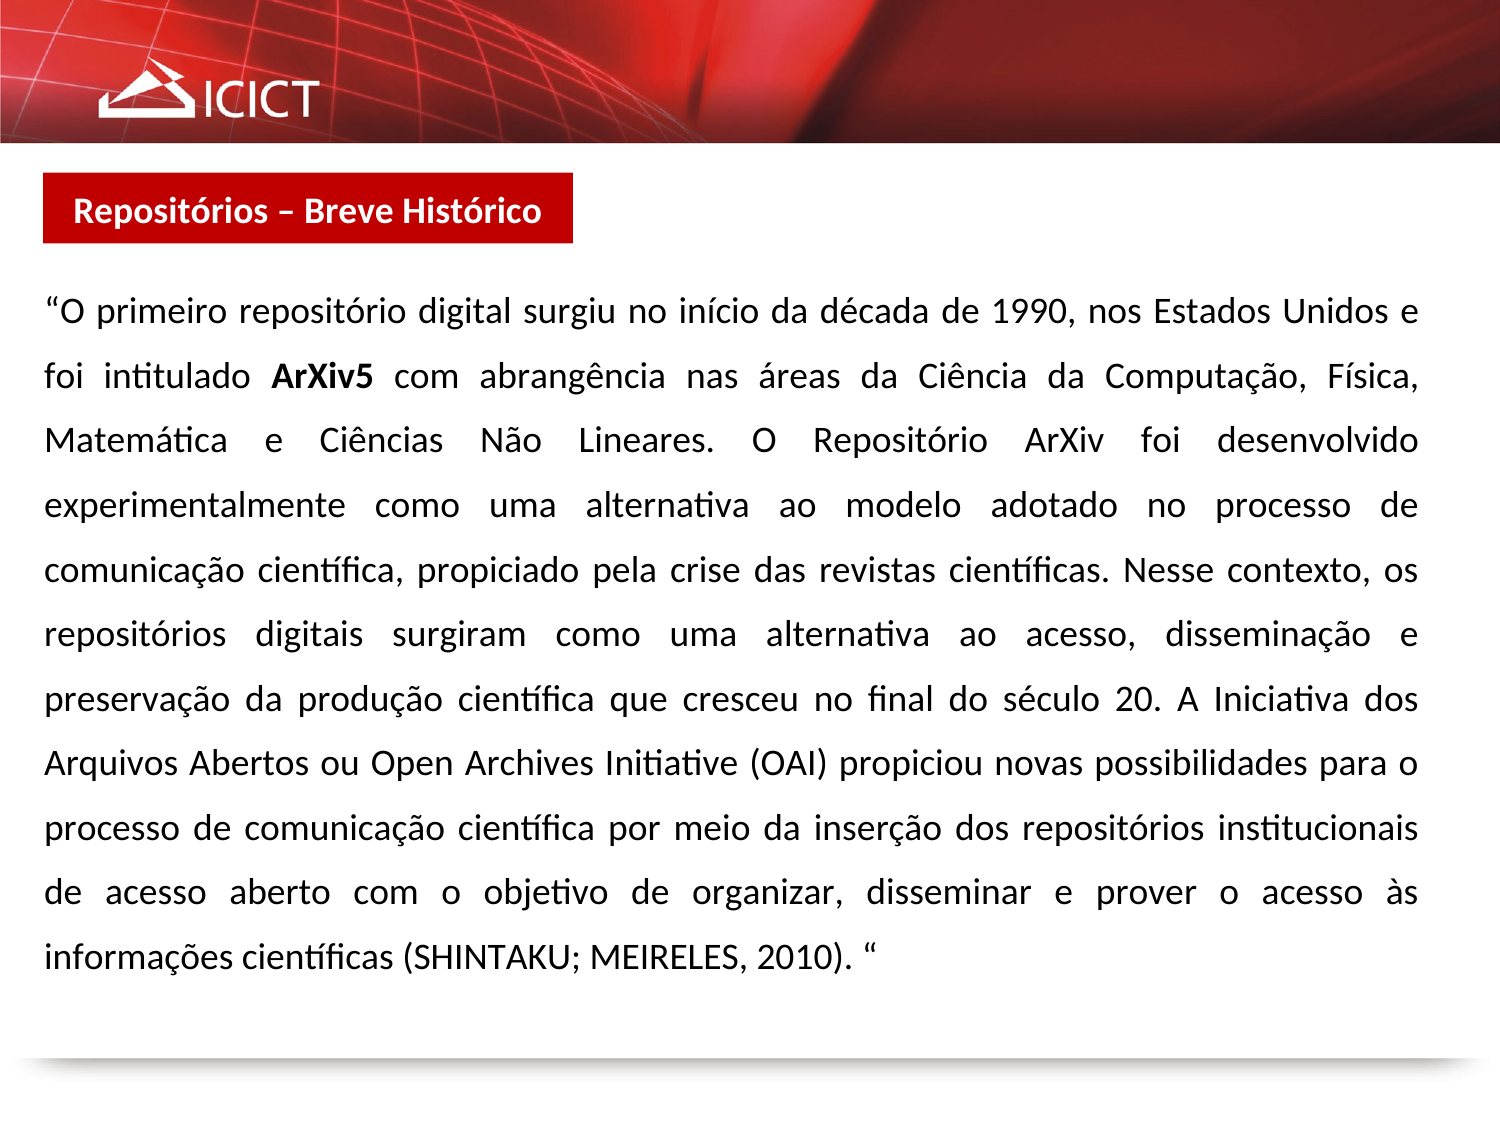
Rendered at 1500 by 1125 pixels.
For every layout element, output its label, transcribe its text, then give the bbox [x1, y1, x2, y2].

text_box “O primeiro repositório digital surgiu no início da década de 1990, nos Estados Unidos e foi intitulado ArXiv5 com abrangência nas áreas da Ciência da Computação, Física, Matemática e Ciências Não Lineares. O Repositório ArXiv foi desenvolvido experimentalmente como uma alternativa ao modelo adotado no processo de comunicação científica, propiciado pela crise das revistas científicas. Nesse contexto, os repositórios digitais surgiram como uma alternativa ao acesso, disseminação e preservação da produção científica que cresceu no final do século 20. A Iniciativa dos Arquivos Abertos ou Open Archives Initiative (OAI) propiciou novas possibilidades para o processo de comunicação científica por meio da inserção dos repositórios institucionais de acesso aberto com o objetivo de organizar, disseminar e prover o acesso às informações científicas (SHINTAKU; MEIRELES, 2010). “ [29, 259, 1436, 985]
picture [0, 0, 1500, 1125]
text_box Repositórios – Breve Histórico [43, 172, 573, 244]
